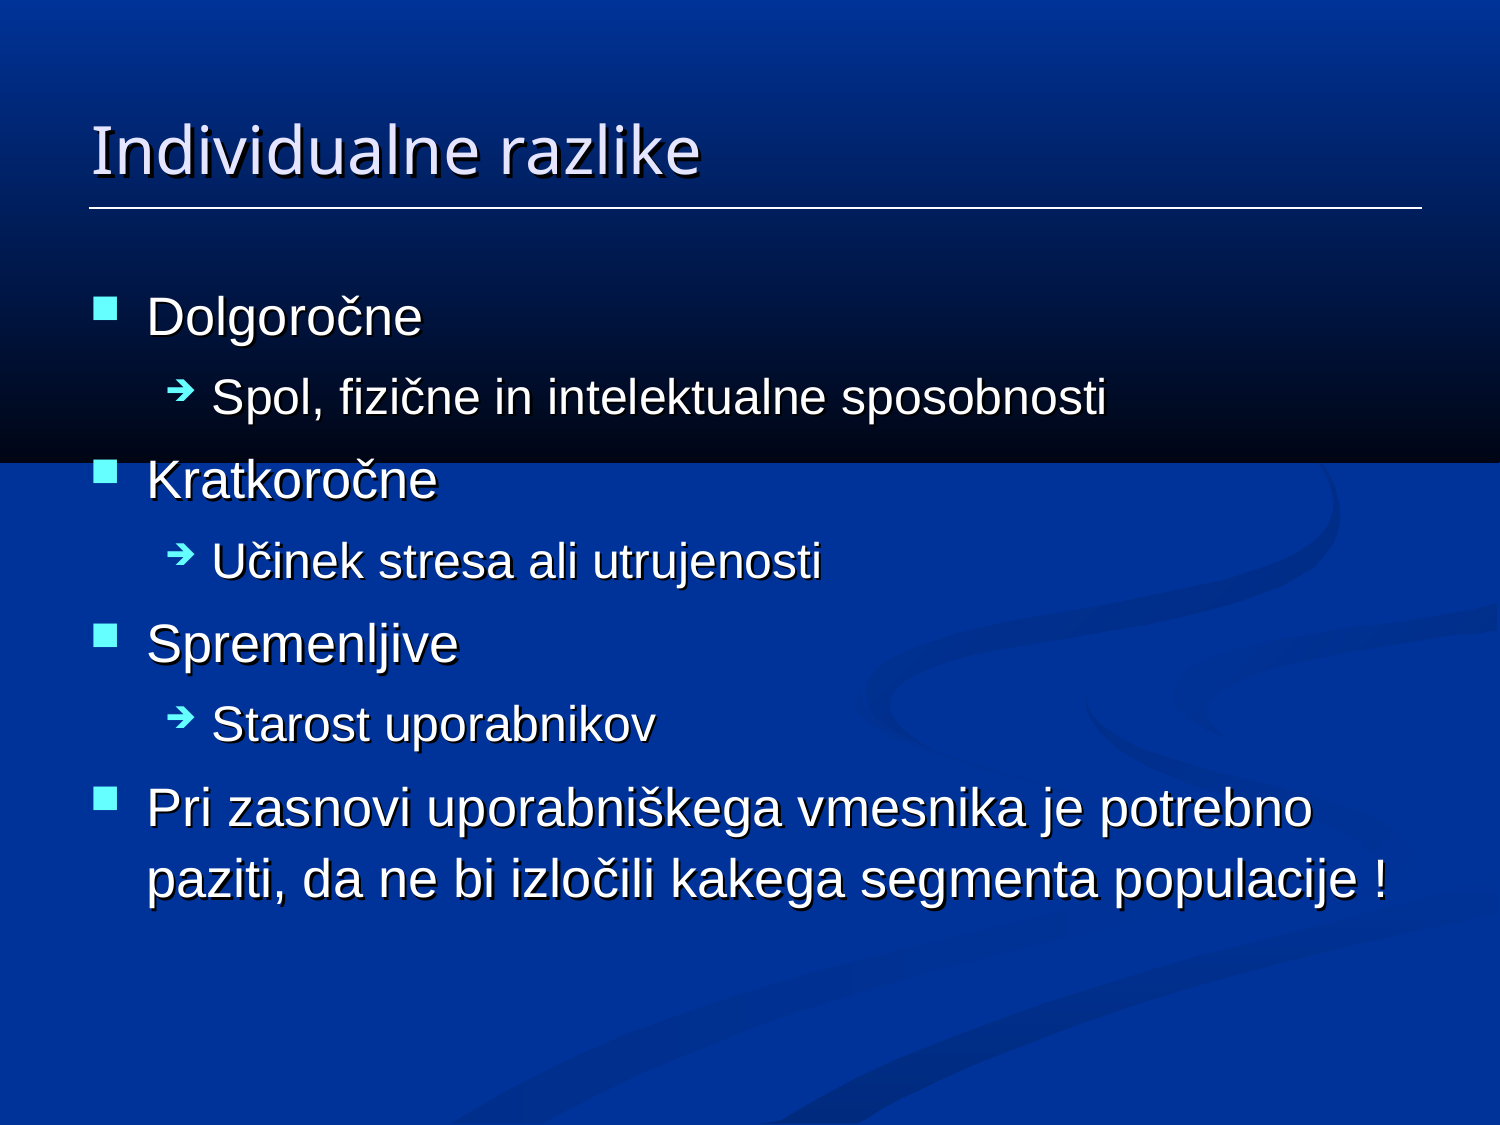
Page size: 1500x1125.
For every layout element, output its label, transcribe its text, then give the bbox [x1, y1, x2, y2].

list Dolgoročne Spol, fizične in intelektualne sposobnosti Kratkoročne Učinek stresa ali utrujenosti Spremenljive Starost uporabnikov Pri zasnovi uporabniškega vmesnika je potrebno paziti, da ne bi izločili kakega segmenta populacije ! [74, 267, 1459, 1056]
text_box Individualne razlike [76, 54, 1352, 242]
